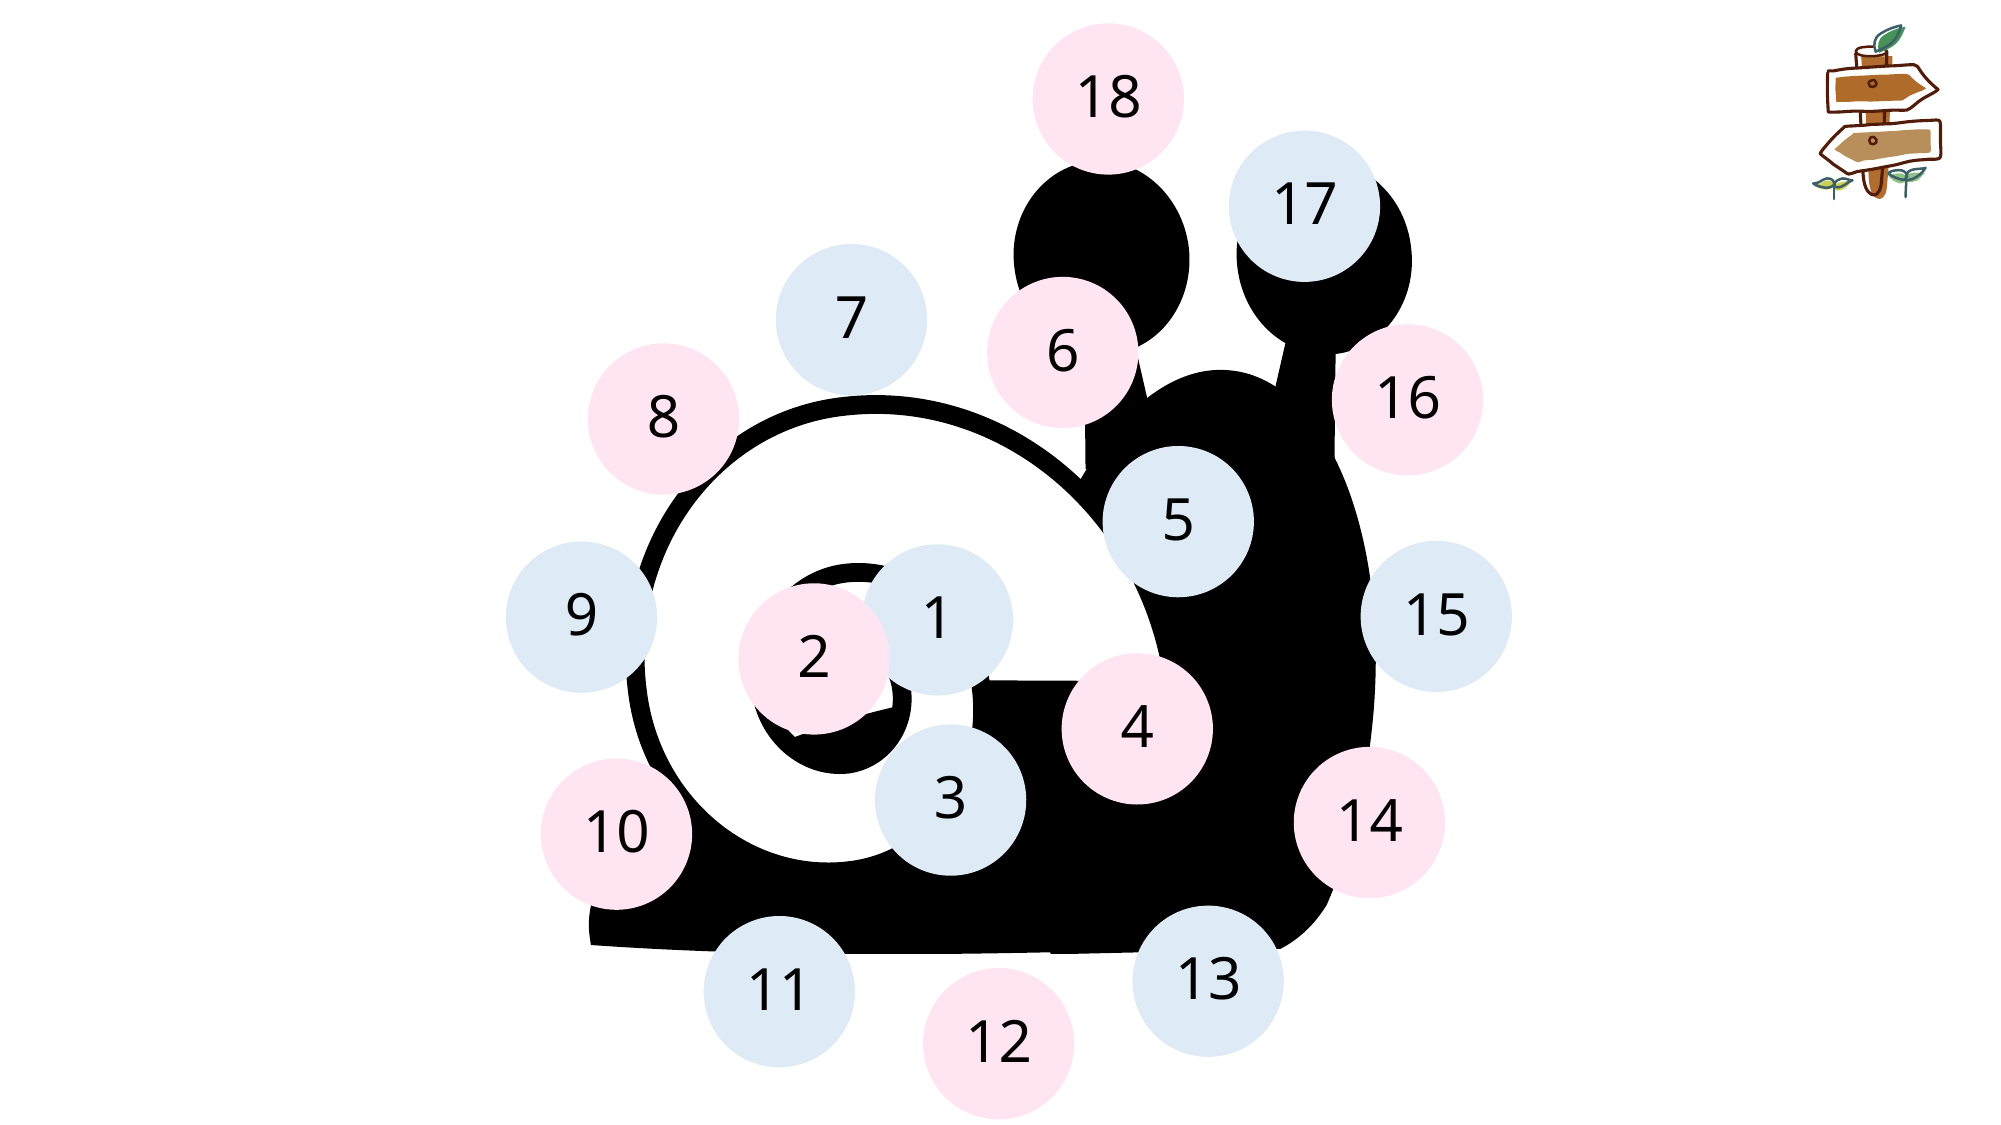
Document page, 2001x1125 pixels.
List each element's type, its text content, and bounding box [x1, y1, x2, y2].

text_box 10 [540, 758, 693, 910]
text_box 12 [922, 968, 1075, 1120]
text_box 13 [1132, 905, 1284, 1057]
text_box 9 [505, 541, 658, 693]
text_box 15 [1360, 540, 1512, 693]
text_box 16 [1331, 324, 1484, 476]
text_box 6 [987, 276, 1139, 429]
text_box 2 [738, 583, 890, 735]
text_box 8 [587, 343, 740, 495]
text_box 17 [1228, 130, 1381, 282]
text_box 14 [1293, 746, 1446, 899]
picture [1811, 24, 1944, 201]
text_box 18 [1032, 23, 1184, 175]
text_box 4 [1061, 653, 1213, 805]
text_box 3 [874, 724, 1027, 876]
text_box 7 [775, 244, 928, 396]
text_box 11 [703, 916, 855, 1068]
text_box 5 [1102, 445, 1254, 598]
picture [587, 162, 1412, 954]
text_box 1 [864, 544, 1014, 696]
